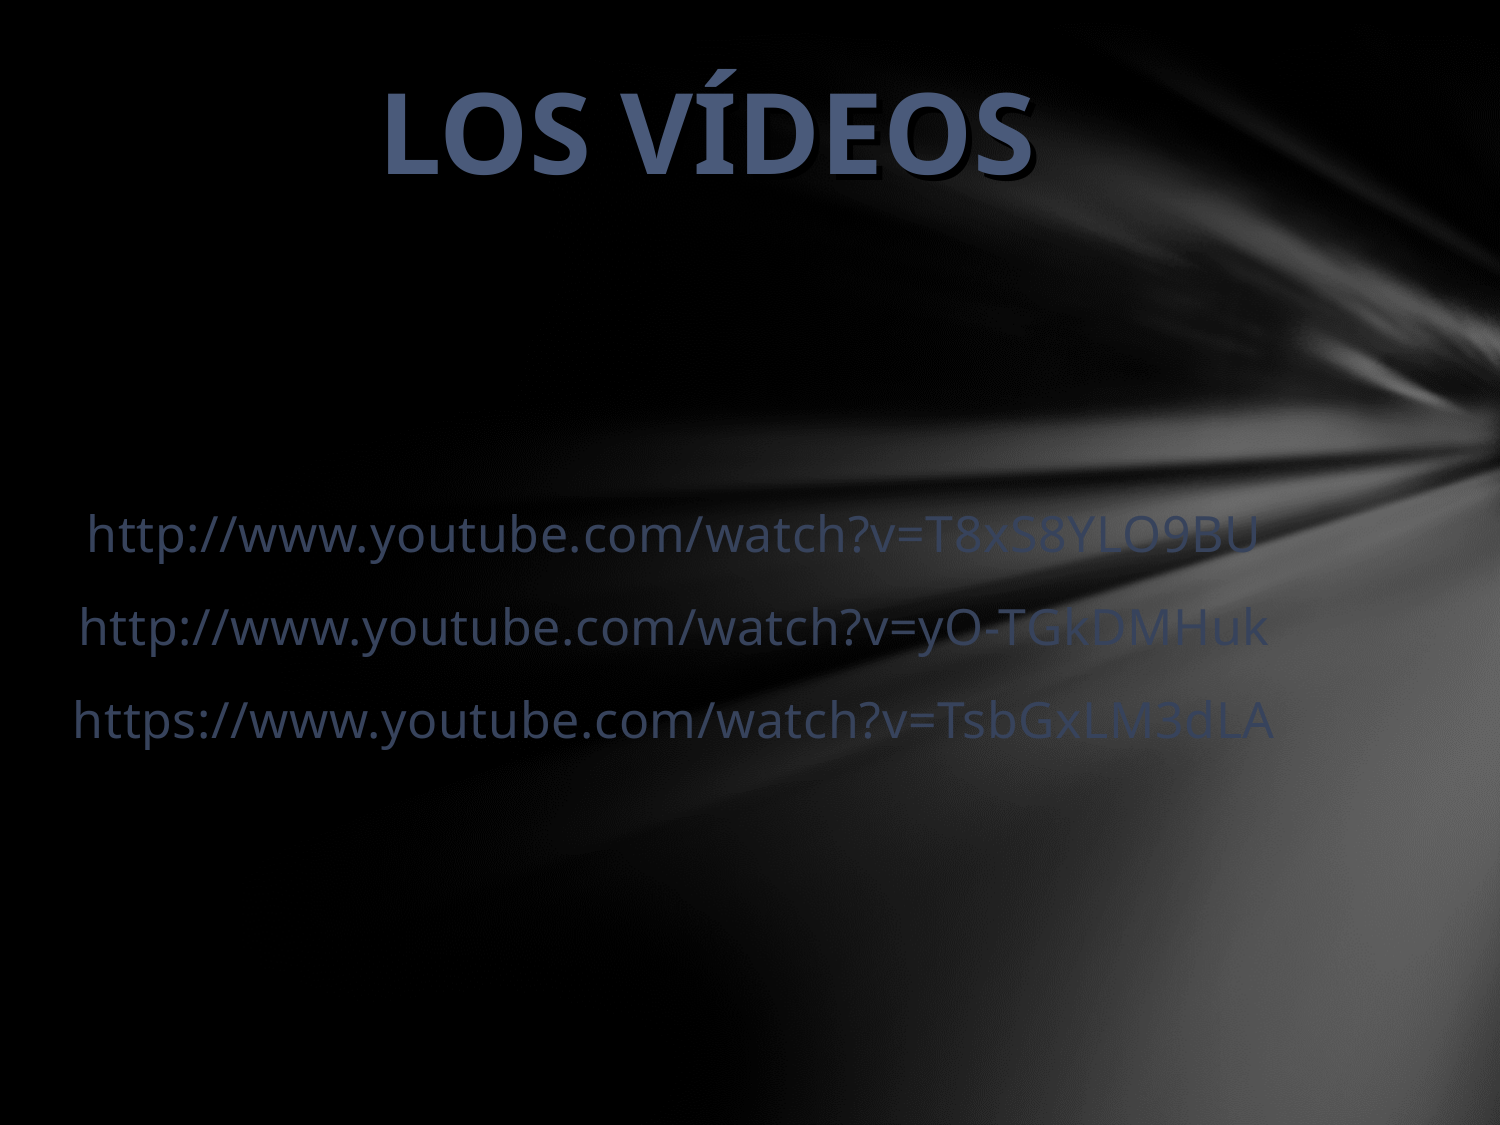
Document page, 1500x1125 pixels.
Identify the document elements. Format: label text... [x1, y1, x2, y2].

list http://www.youtube.com/watch?v=T8xS8YLO9BU http://www.youtube.com/watch?v=yO-TGkDMHuk https://www.youtube.com/watch?v=TsbGxLM3dLA [57, 239, 1318, 1015]
text_box Los vídeos [364, 55, 1051, 205]
